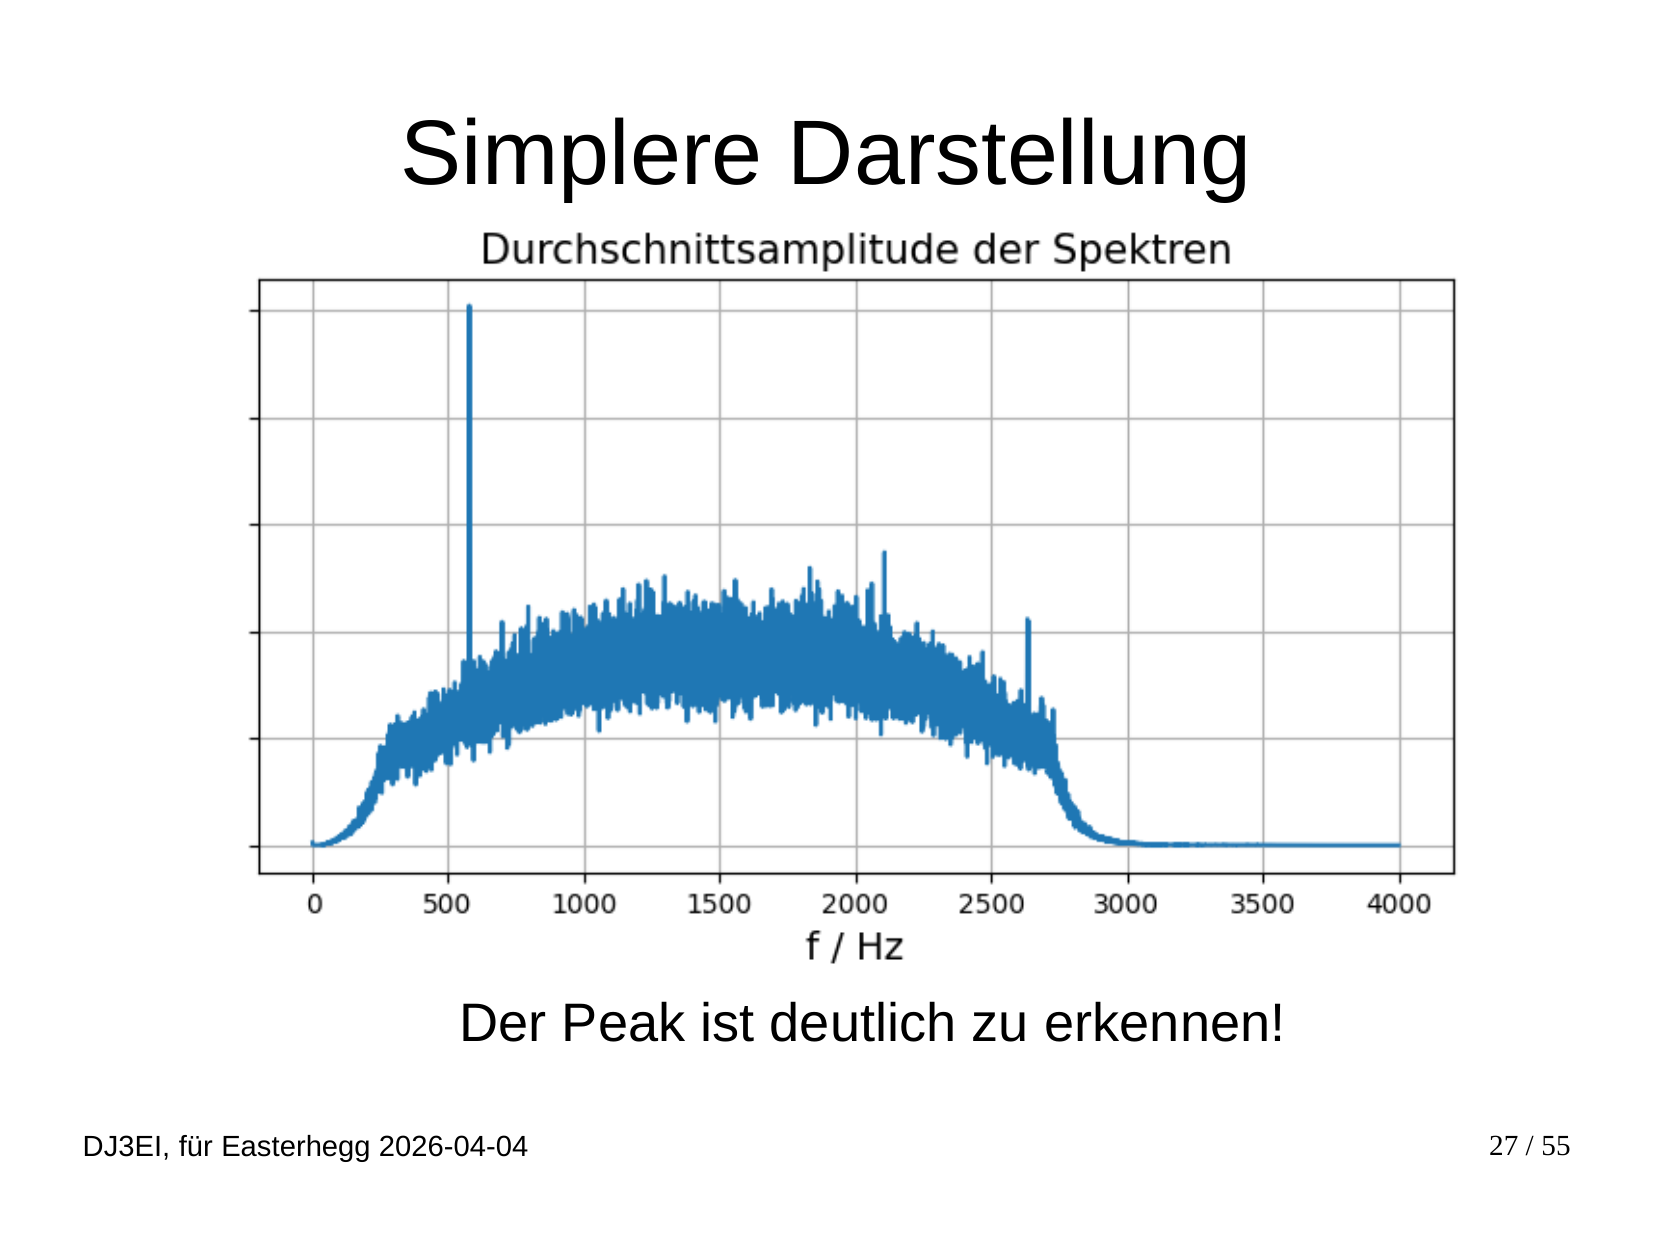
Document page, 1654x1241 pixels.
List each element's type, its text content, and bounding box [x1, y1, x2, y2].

picture [230, 257, 1471, 985]
title Simplere Darstellung [82, 49, 1571, 257]
text_box Der Peak ist deutlich zu erkennen! [444, 984, 1301, 1061]
